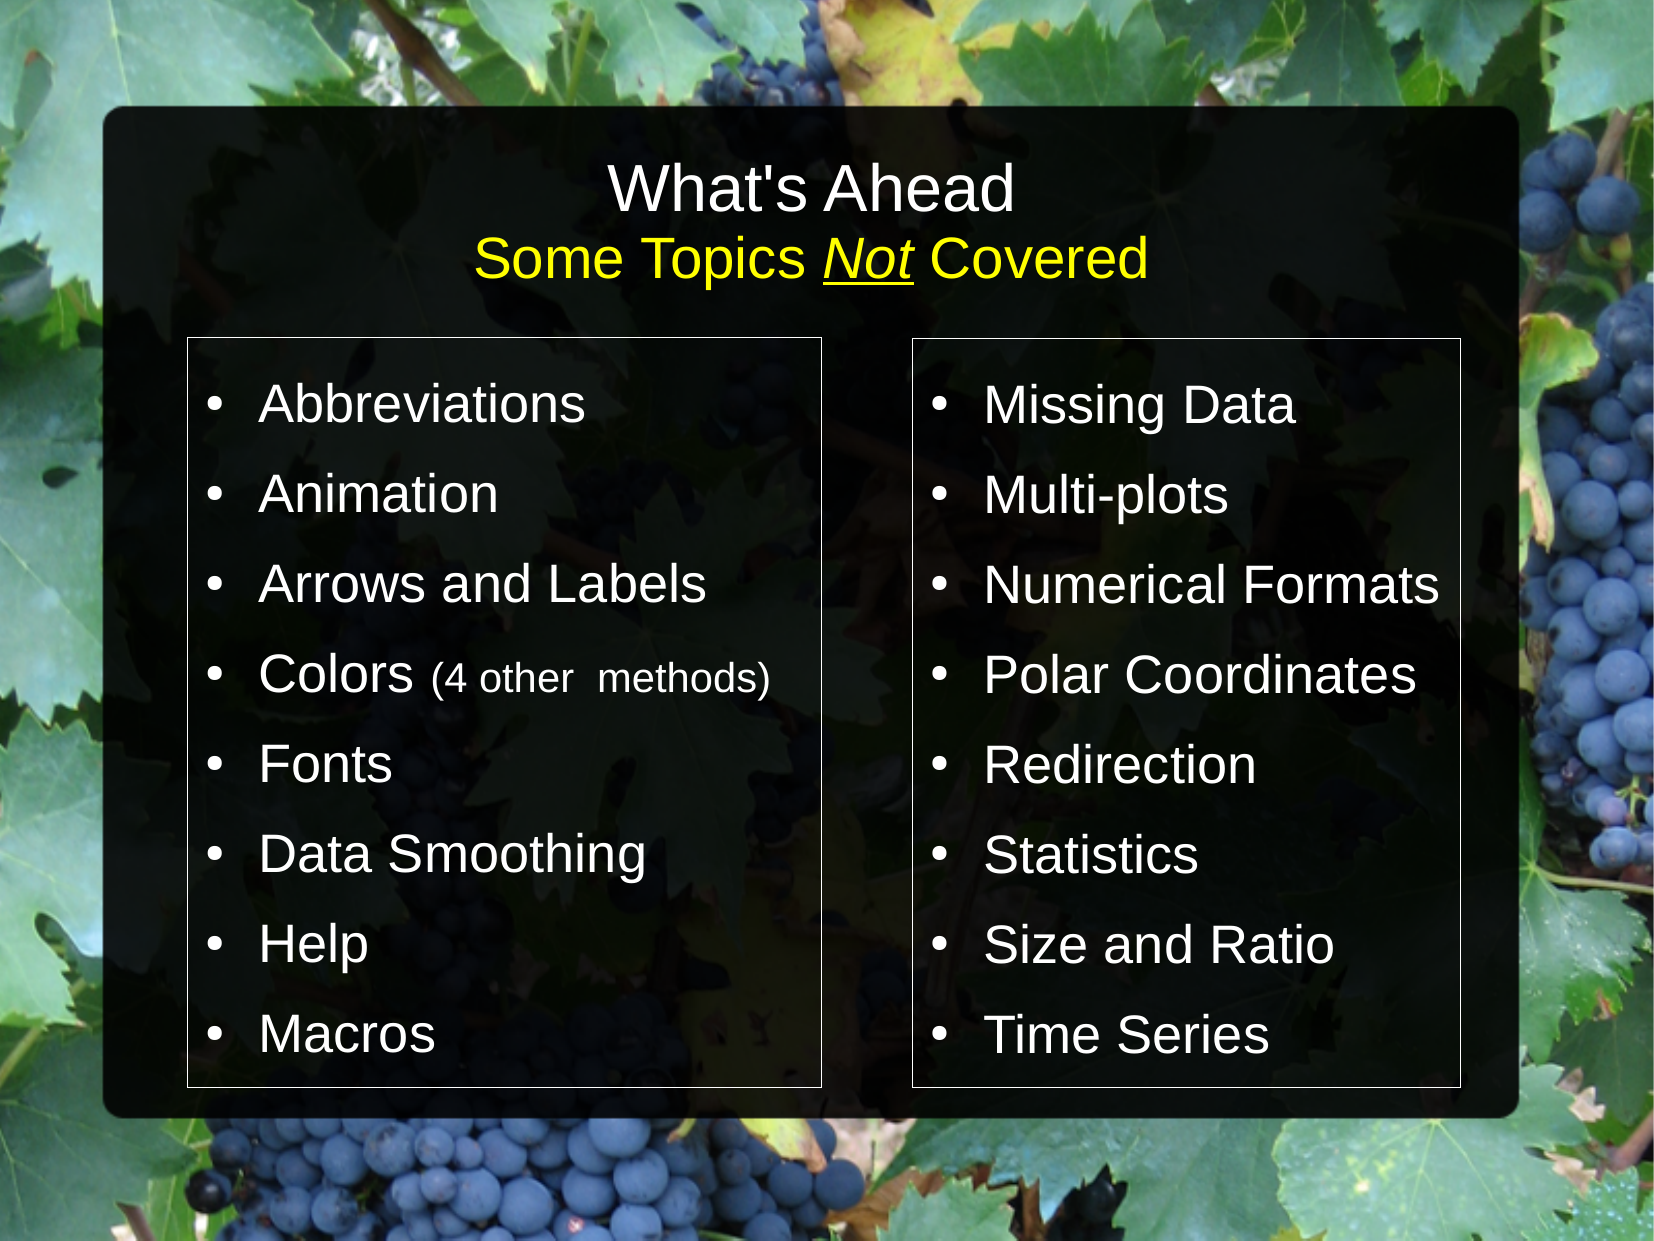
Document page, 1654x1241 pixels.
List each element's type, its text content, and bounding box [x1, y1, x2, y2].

list Abbreviations Animation Arrows and Labels Colors (4 other methods) Fonts Data Smoothing Help Macros [187, 337, 822, 1088]
picture [0, 0, 1654, 1241]
title What's Ahead Some Topics Not Covered [118, 117, 1506, 325]
list Missing Data Multi-plots Numerical Formats Polar Coordinates Redirection Statistics Size and Ratio Time Series [912, 338, 1461, 1088]
